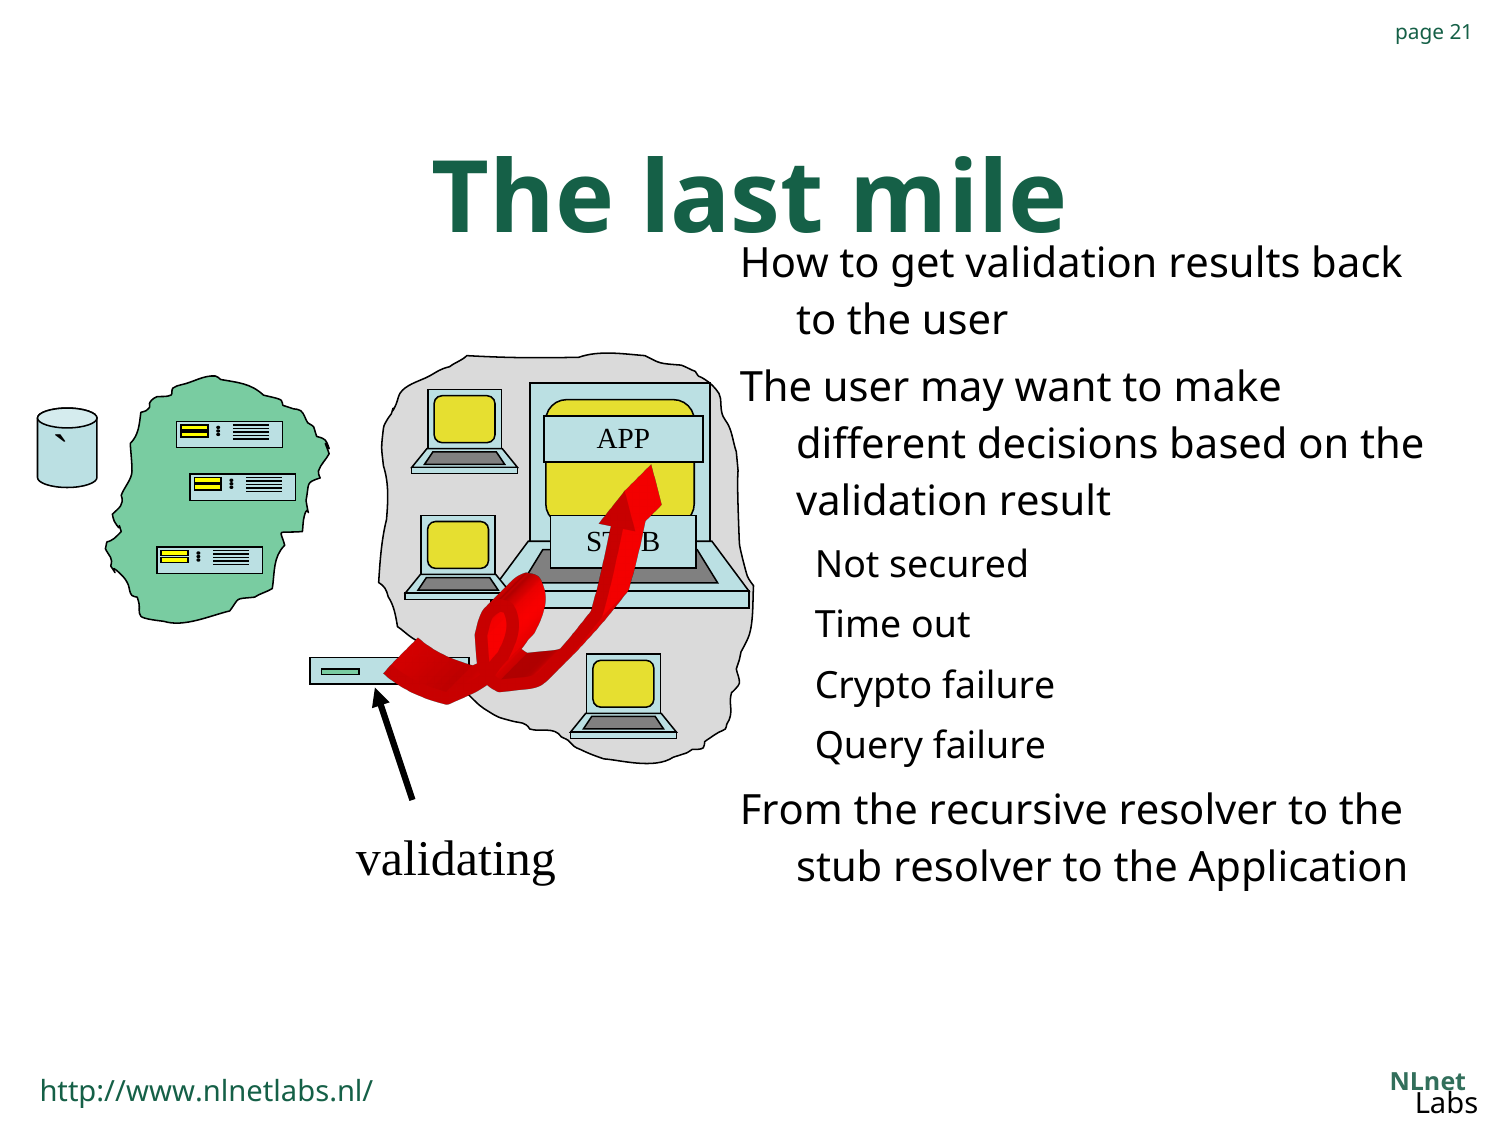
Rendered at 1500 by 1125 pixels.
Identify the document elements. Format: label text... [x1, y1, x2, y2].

text_box ` [37, 420, 97, 488]
text_box APP [544, 416, 703, 463]
text_box [310, 657, 398, 684]
title The last mile [112, 99, 1388, 288]
text_box [378, 353, 725, 764]
text_box STUB [635, 515, 697, 569]
text_box [105, 375, 330, 624]
text_box validating [341, 823, 613, 895]
list How to get validation results back to the user The user may want to make different decisions based on the validation result Not secured Time out Crypto failure Query failure From the recursive resolver to the stub resolver to the Application [725, 224, 1450, 988]
text_box STUB [550, 515, 610, 569]
